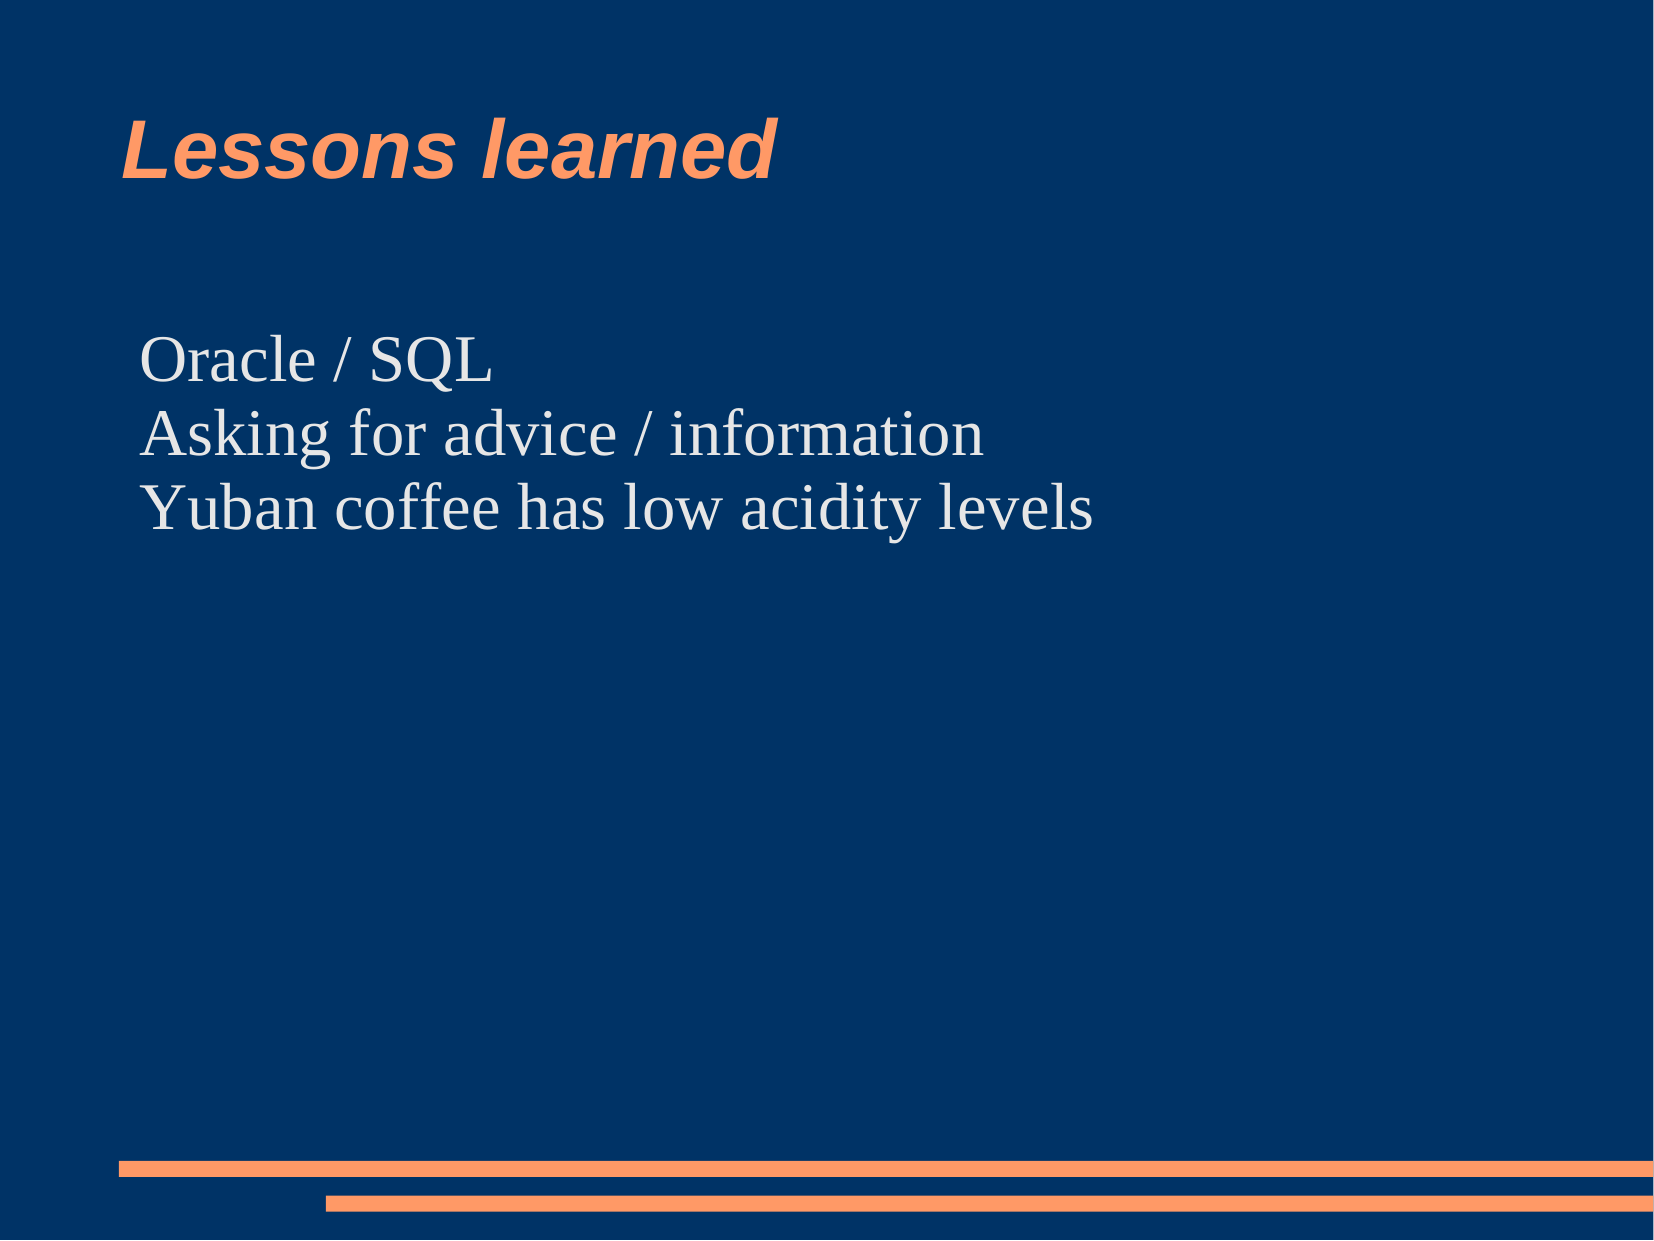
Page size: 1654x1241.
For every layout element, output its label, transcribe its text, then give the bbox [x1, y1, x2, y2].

title Lessons learned [121, 46, 1534, 254]
list Oracle / SQL Asking for advice / information Yuban coffee has low acidity levels [121, 322, 1561, 1133]
